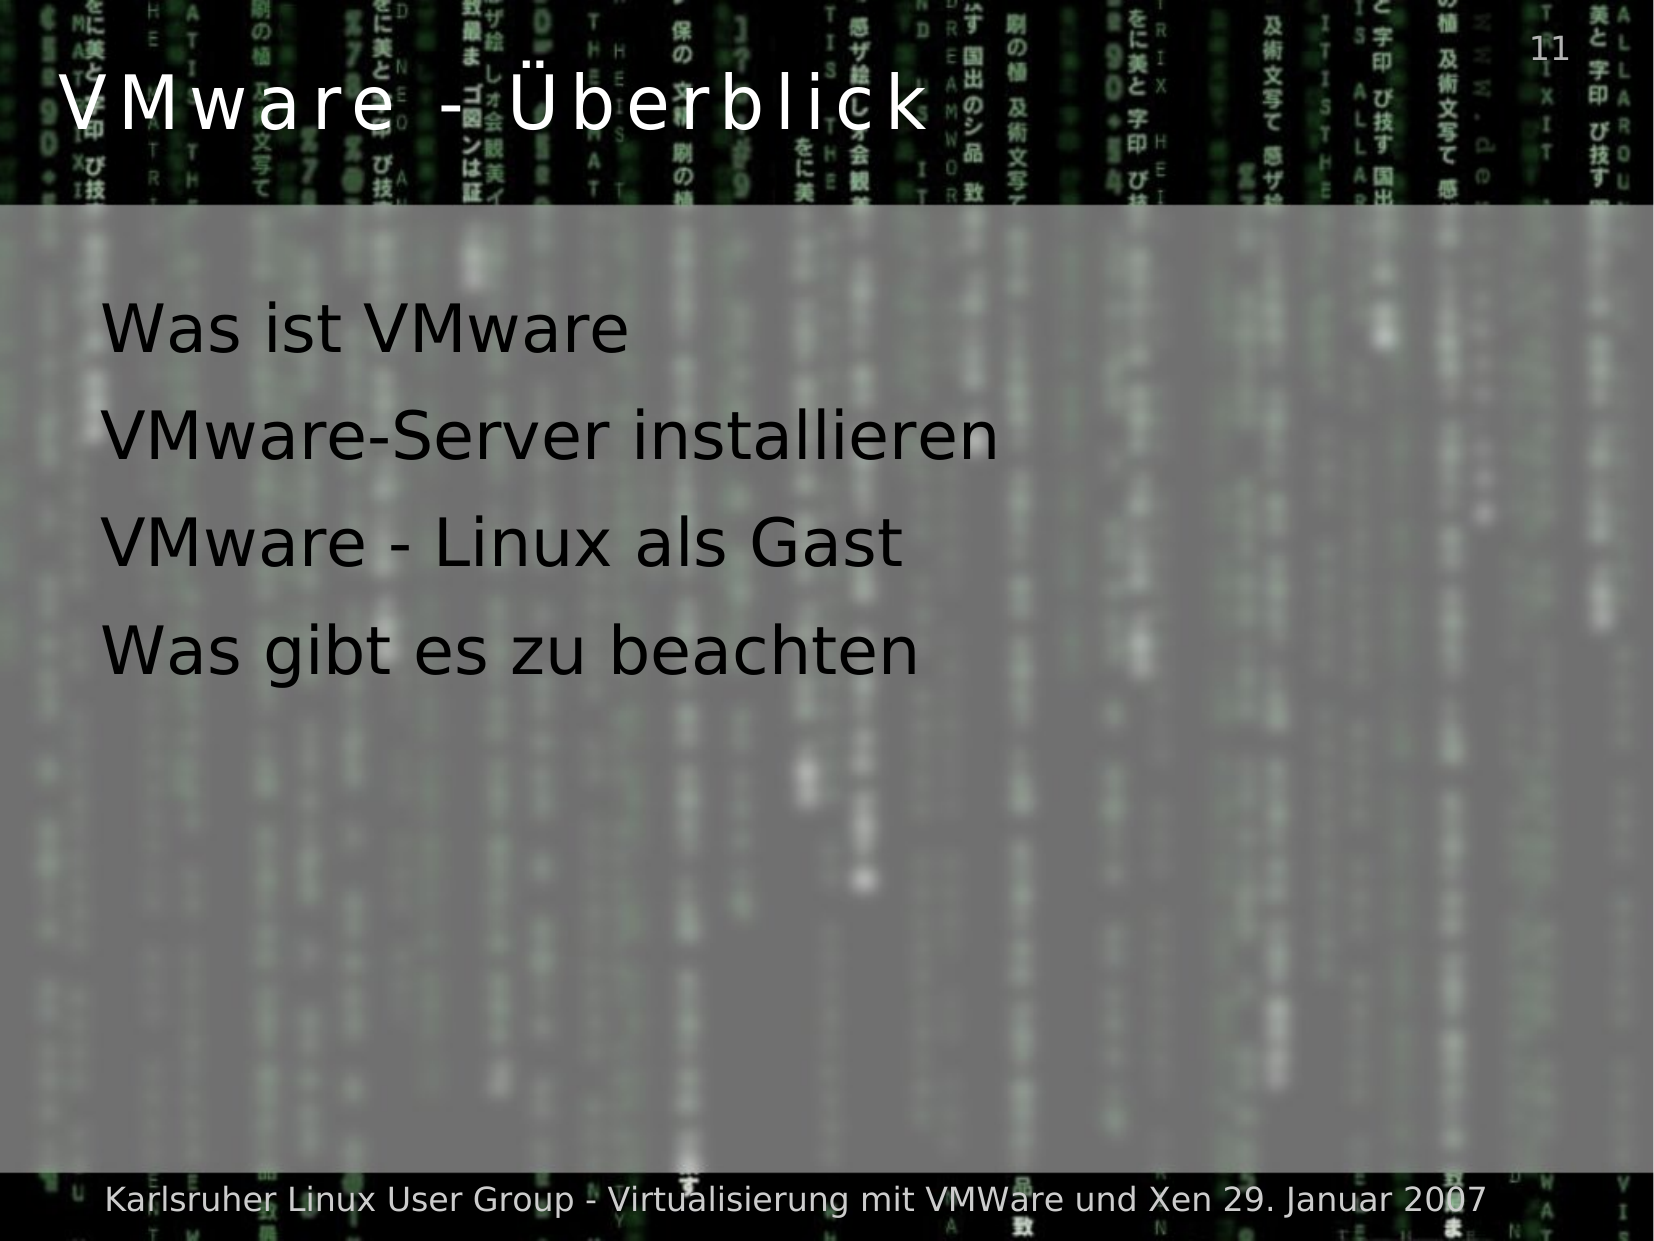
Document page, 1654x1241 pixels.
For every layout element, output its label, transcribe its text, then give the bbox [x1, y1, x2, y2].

picture [0, 0, 1654, 1241]
title VMware - Überblick [59, 29, 1270, 178]
list Was ist VMware VMware-Server installieren VMware - Linux als Gast Was gibt es zu beachten [82, 290, 1571, 1094]
